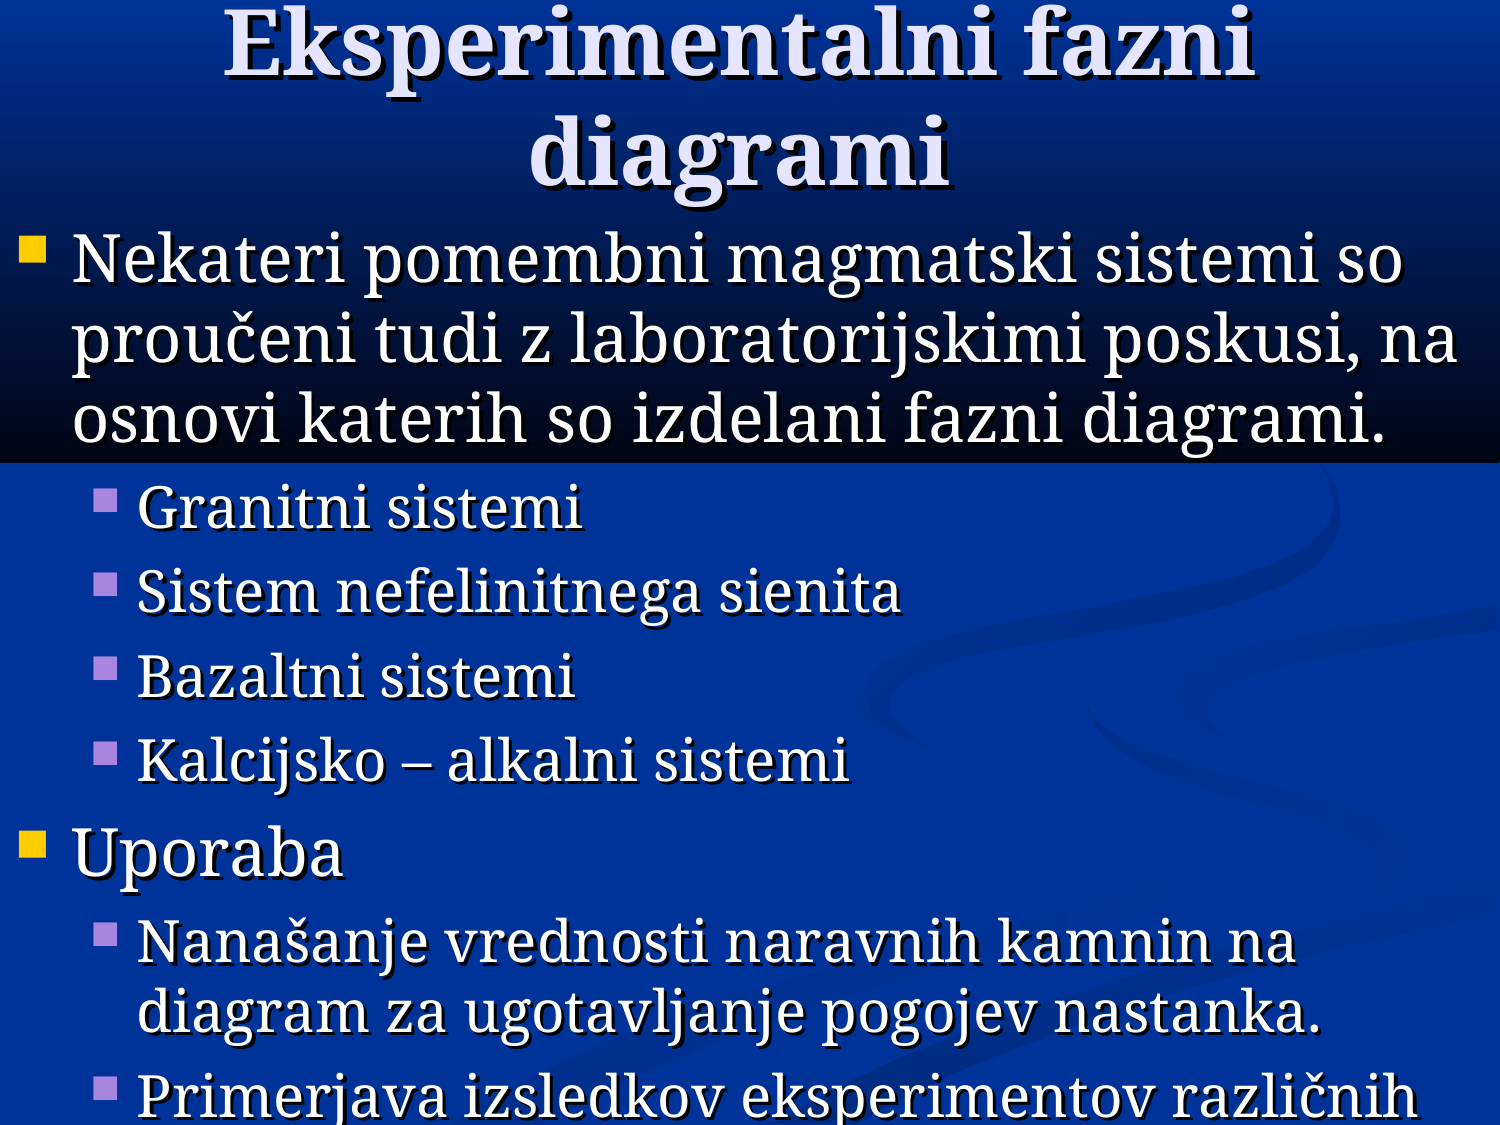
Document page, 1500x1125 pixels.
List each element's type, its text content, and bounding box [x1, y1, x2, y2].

title Eksperimentalni fazni diagrami [64, 0, 1415, 188]
list Nekateri pomembni magmatski sistemi so proučeni tudi z laboratorijskimi poskusi, na osnovi katerih so izdelani fazni diagrami. Granitni sistemi Sistem nefelinitnega sienita Bazaltni sistemi Kalcijsko – alkalni sistemi Uporaba Nanašanje vrednosti naravnih kamnin na diagram za ugotavljanje pogojev nastanka. Primerjava izsledkov eksperimentov različnih laboratorijev. [0, 208, 1500, 1125]
